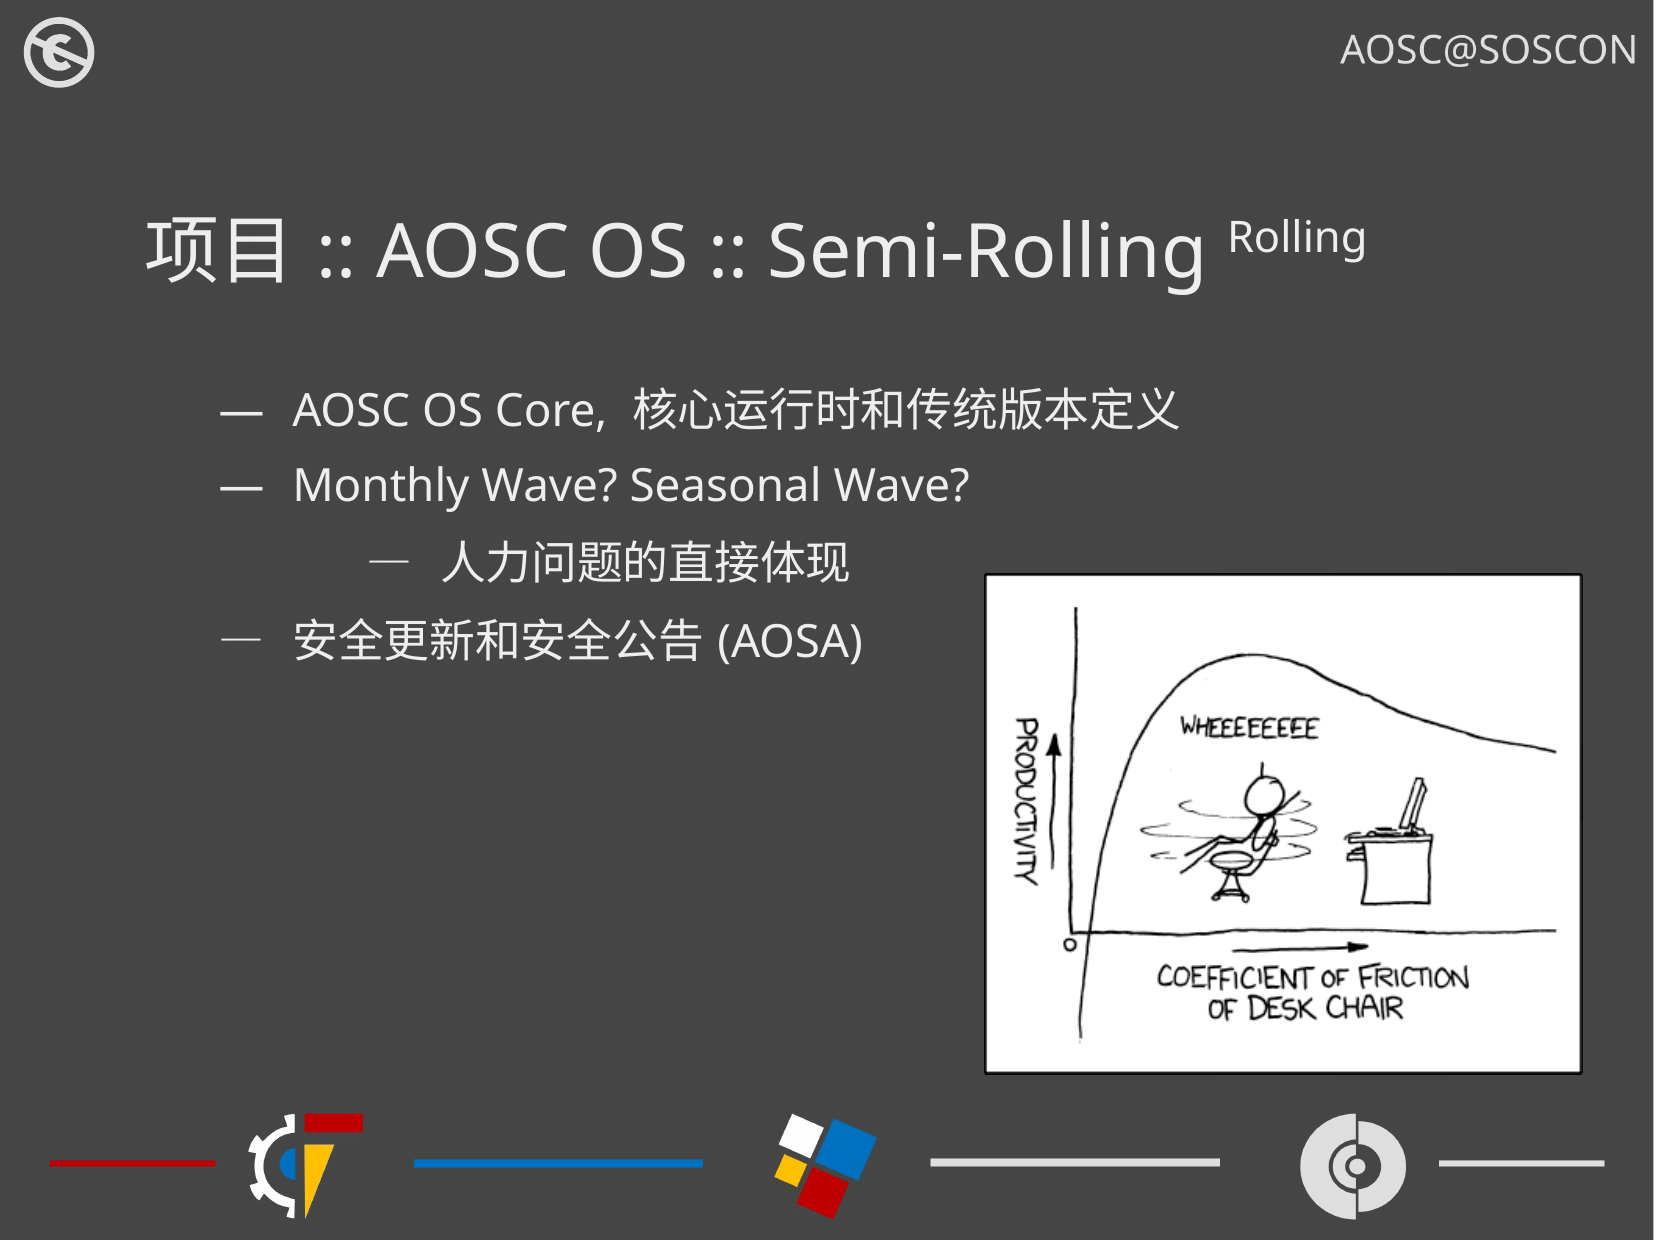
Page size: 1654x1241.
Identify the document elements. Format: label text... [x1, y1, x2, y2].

picture [0, 0, 1654, 1240]
text_box 项目:: AOSC OS :: Semi-Rolling Rolling — AOSC OS Core, 核心运行时和传统版本定义 — Monthly Wave? Seasonal Wave? — 人力问题的直接体现 — 安全更新和安全公告(AOSA) [129, 183, 1536, 1028]
